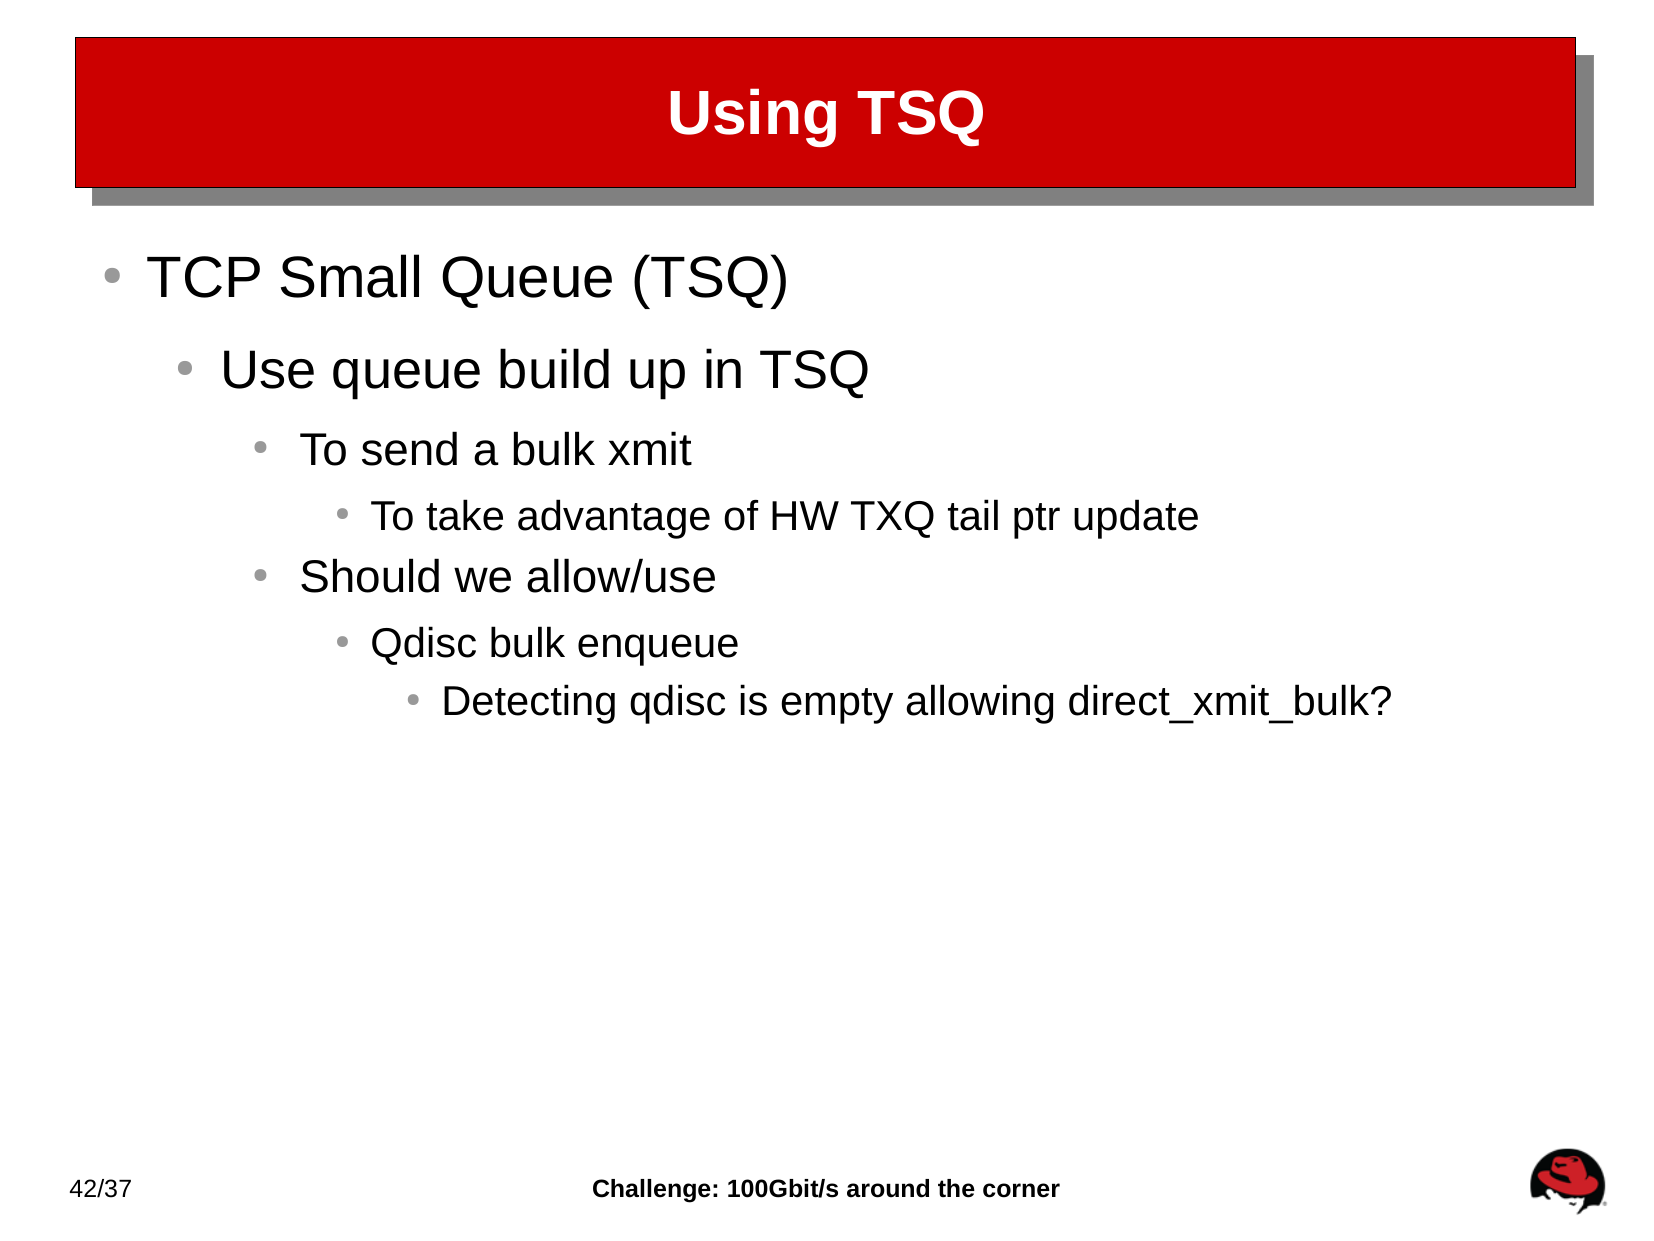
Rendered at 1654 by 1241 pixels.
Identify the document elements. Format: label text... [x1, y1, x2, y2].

picture [1529, 1146, 1613, 1224]
list TCP Small Queue (TSQ) Use queue build up in TSQ To send a bulk xmit To take advantage of HW TXQ tail ptr update Should we allow/use Qdisc bulk enqueue Detecting qdisc is empty allowing direct_xmit_bulk? [86, 244, 1576, 1039]
title Using TSQ [82, 37, 1571, 188]
